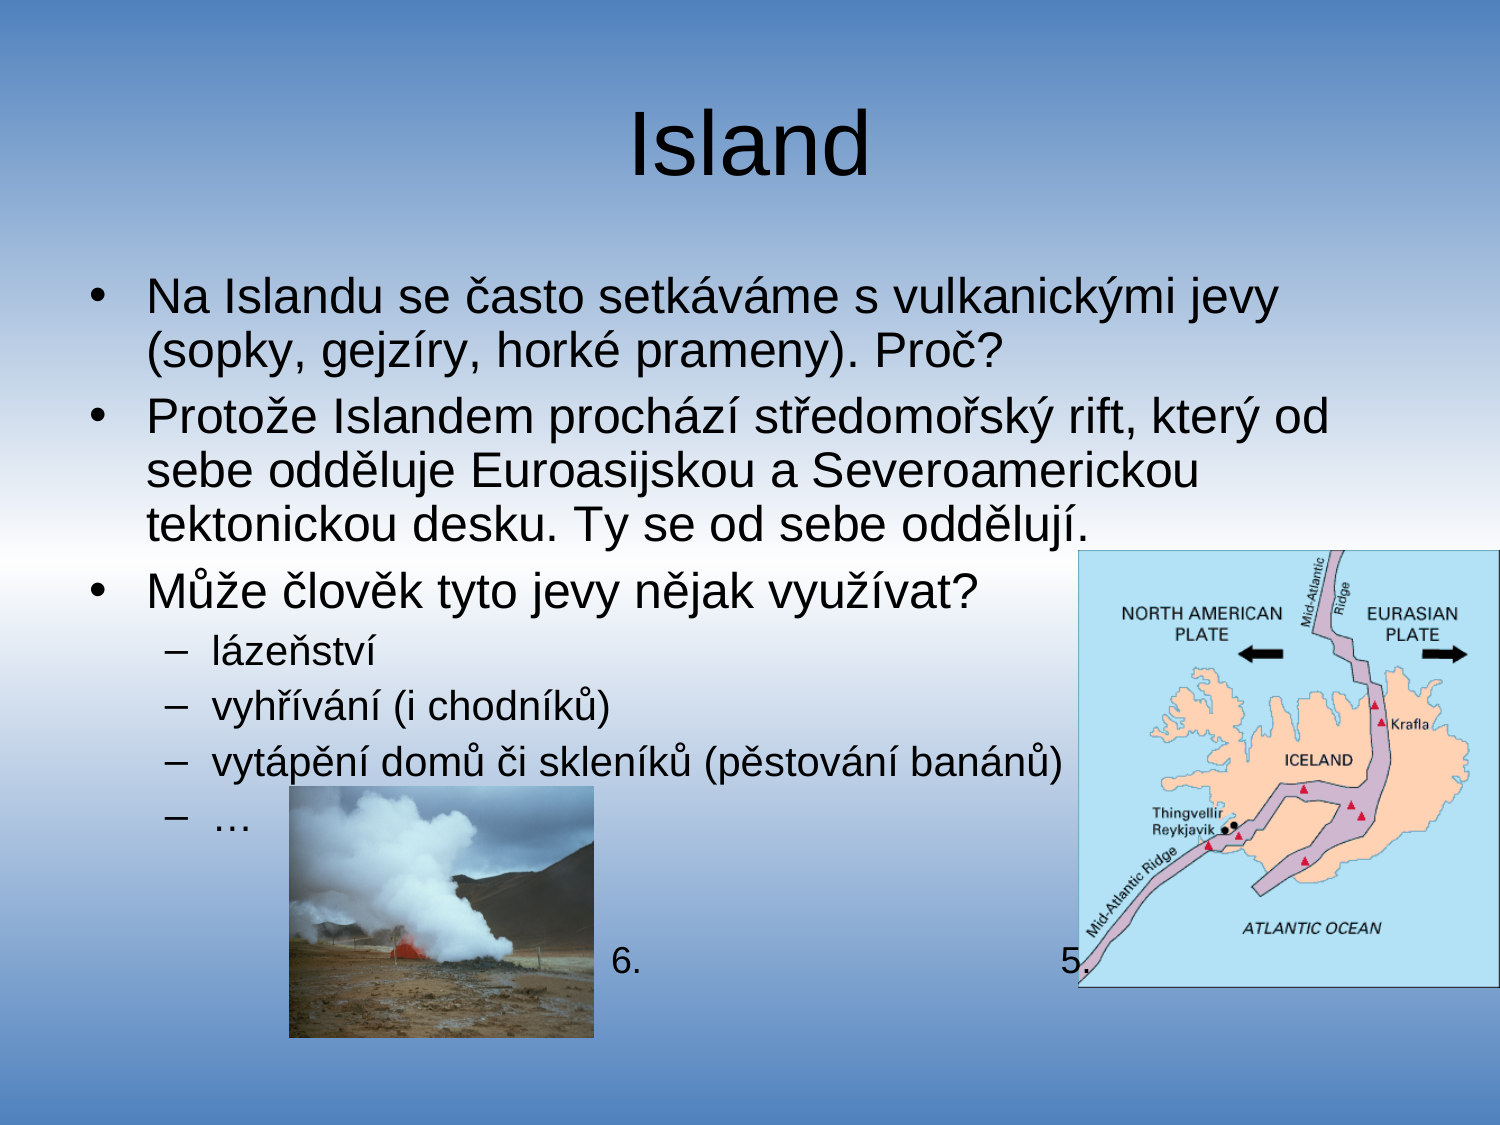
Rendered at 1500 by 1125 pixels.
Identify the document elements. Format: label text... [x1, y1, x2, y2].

title Island [75, 45, 1426, 233]
list Na Islandu se často setkáváme s vulkanickými jevy (sopky, gejzíry, horké prameny). Proč? Protože Islandem prochází středomořský rift, který od sebe odděluje Euroasijskou a Severoamerickou tektonickou desku. Ty se od sebe oddělují. Může člověk tyto jevy nějak využívat? lázeňství vyhřívání (i chodníků) vytápění domů či skleníků (pěstování banánů) … [75, 262, 1426, 894]
text_box 6. 5. [596, 928, 1117, 990]
picture [289, 786, 594, 1038]
picture [1078, 550, 1500, 988]
